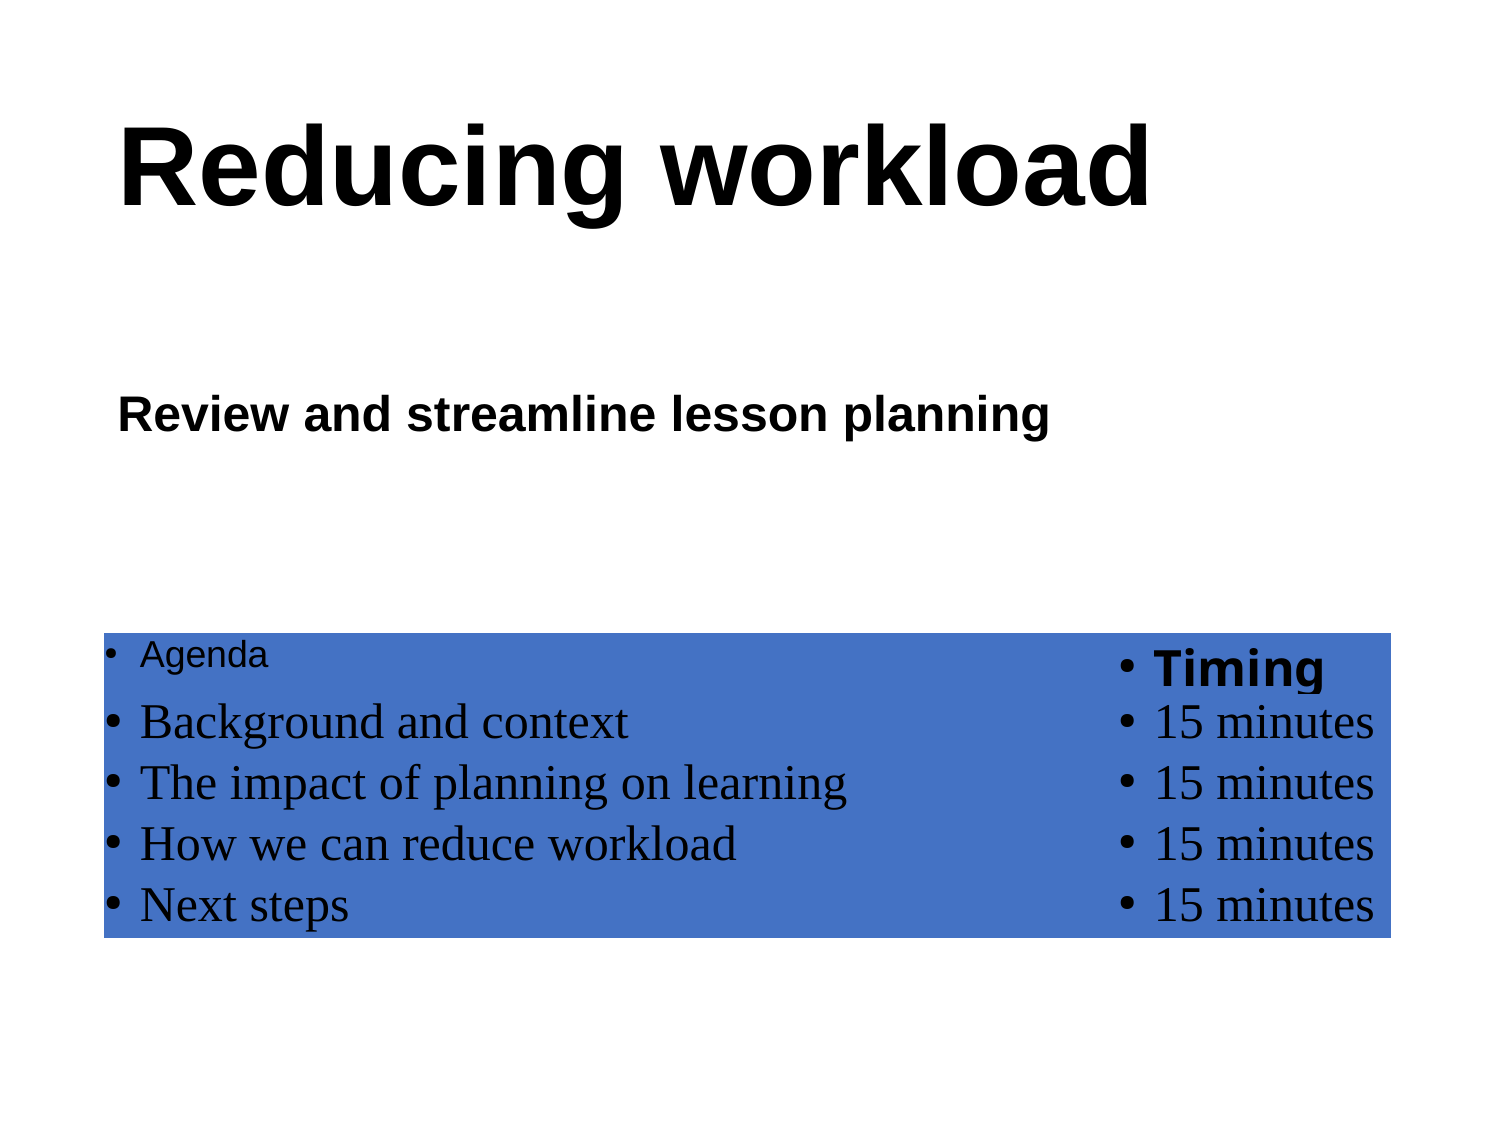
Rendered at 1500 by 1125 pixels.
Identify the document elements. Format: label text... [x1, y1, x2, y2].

table_cell 15 minutes [1118, 694, 1391, 755]
table_cell Next steps [104, 877, 1118, 938]
table_cell 15 minutes [1118, 877, 1391, 938]
table_header Agenda [104, 633, 1118, 694]
table_cell Background and context [104, 694, 1118, 755]
title Reducing workload [102, 54, 1378, 268]
table_cell 15 minutes [1118, 755, 1391, 816]
table_header Timing [1118, 633, 1391, 694]
table_cell The impact of planning on learning [104, 755, 1118, 816]
table_cell 15 minutes [1118, 816, 1391, 877]
table_cell How we can reduce workload [104, 816, 1118, 877]
table_header Timing [1304, 664, 1315, 681]
text_box Review and streamline lesson planning [102, 373, 1462, 495]
